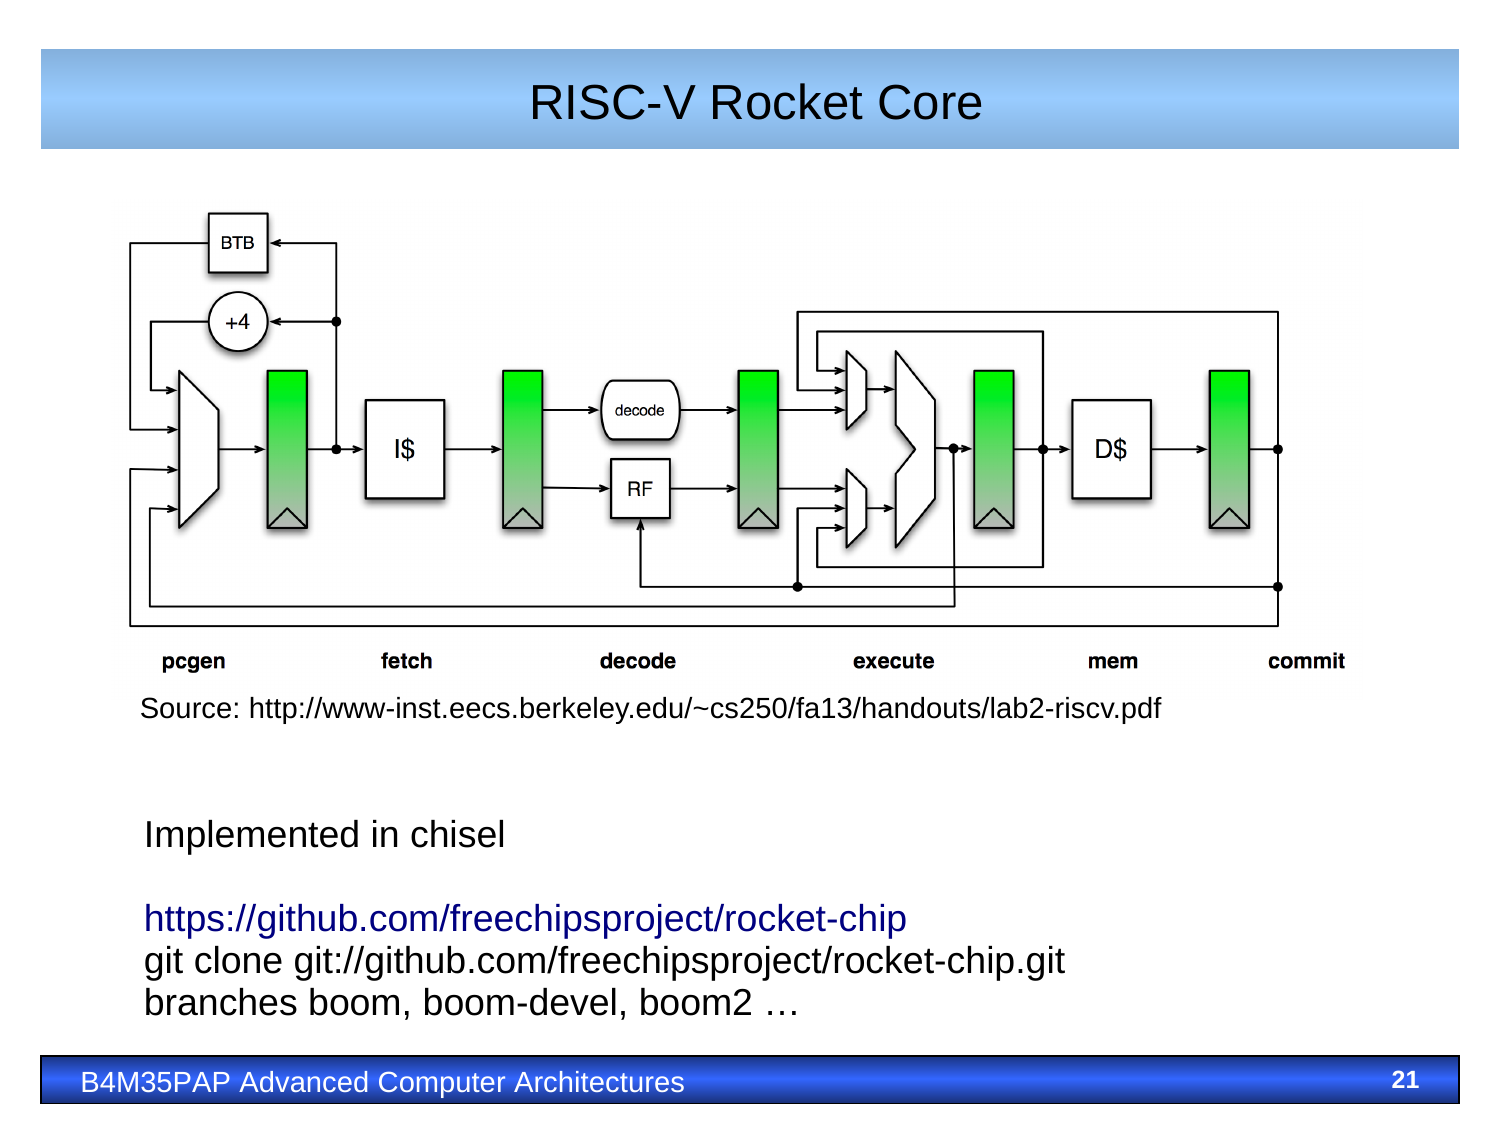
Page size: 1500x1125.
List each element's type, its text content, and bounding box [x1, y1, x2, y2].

title RISC-V Rocket Core [41, 49, 1459, 149]
text_box Implemented in chisel https://github.com/freechipsproject/rocket-chip git clone git://github.com/freechipsproject/rocket-chip.git branches boom, boom-devel, boom2 … [129, 805, 1081, 1031]
picture [111, 199, 1363, 700]
text_box Source: http://www-inst.eecs.berkeley.edu/~cs250/fa13/handouts/lab2-riscv.pdf [124, 684, 1179, 732]
